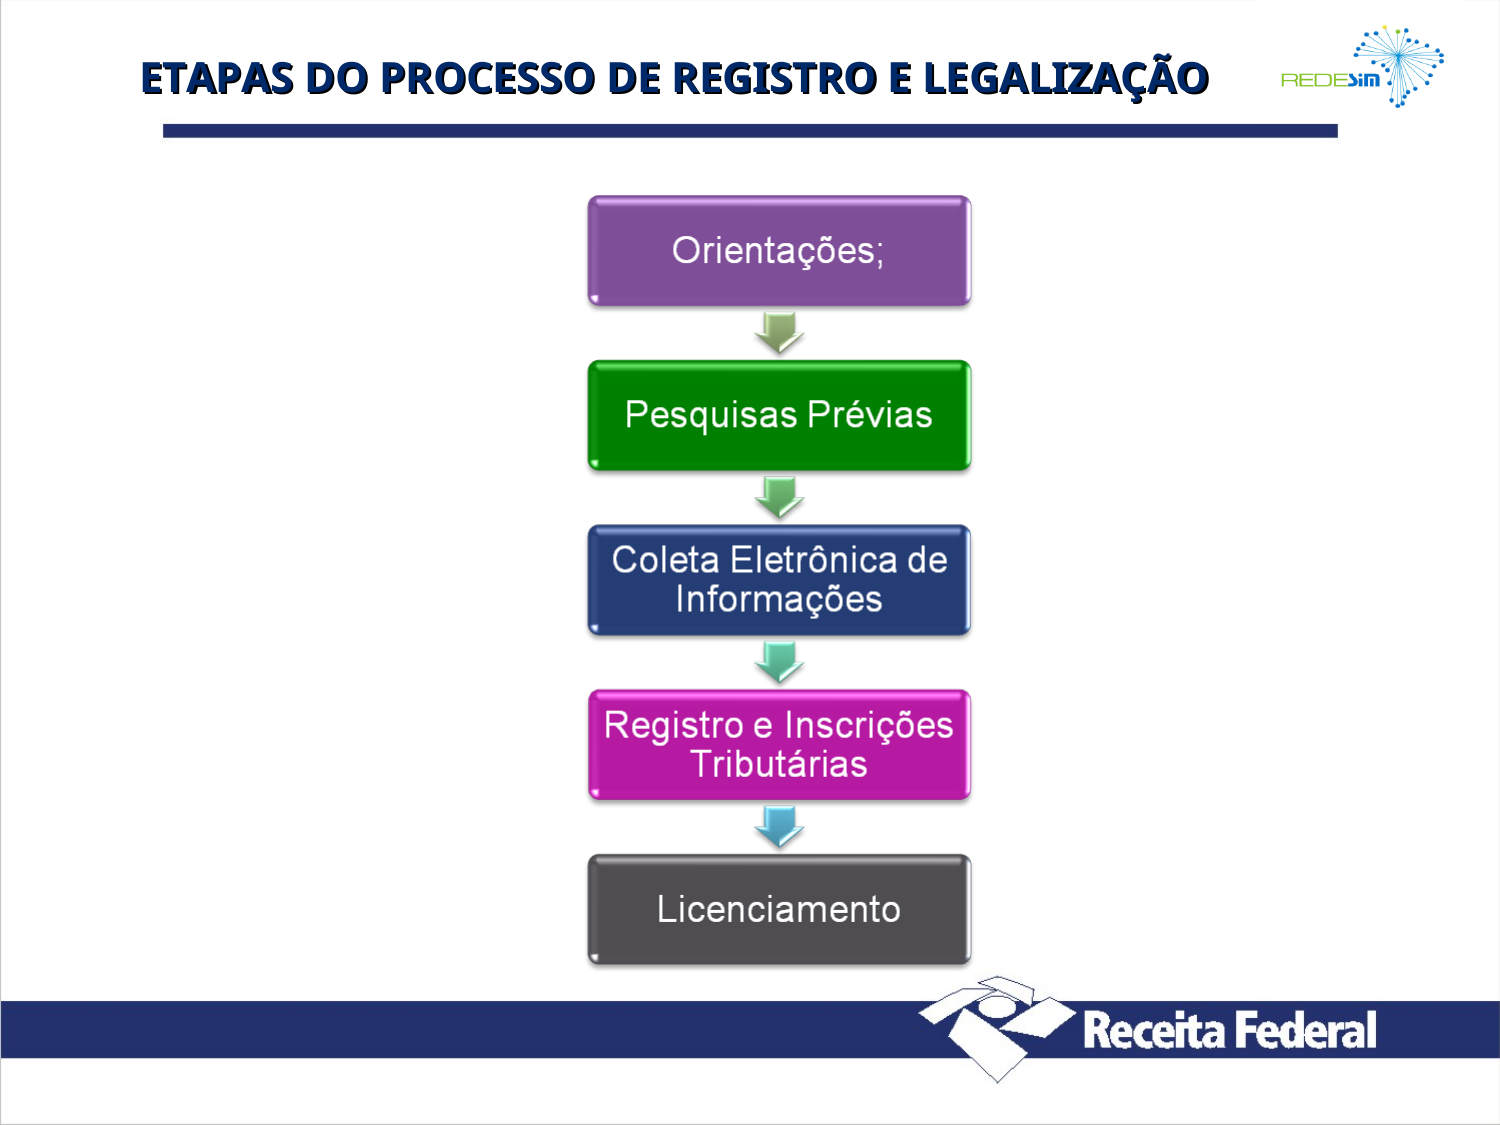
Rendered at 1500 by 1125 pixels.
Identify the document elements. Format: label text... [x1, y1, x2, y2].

text_box ETAPAS DO PROCESSO DE REGISTRO E LEGALIZAÇÃO [0, 42, 1257, 109]
picture [0, 0, 1500, 1125]
